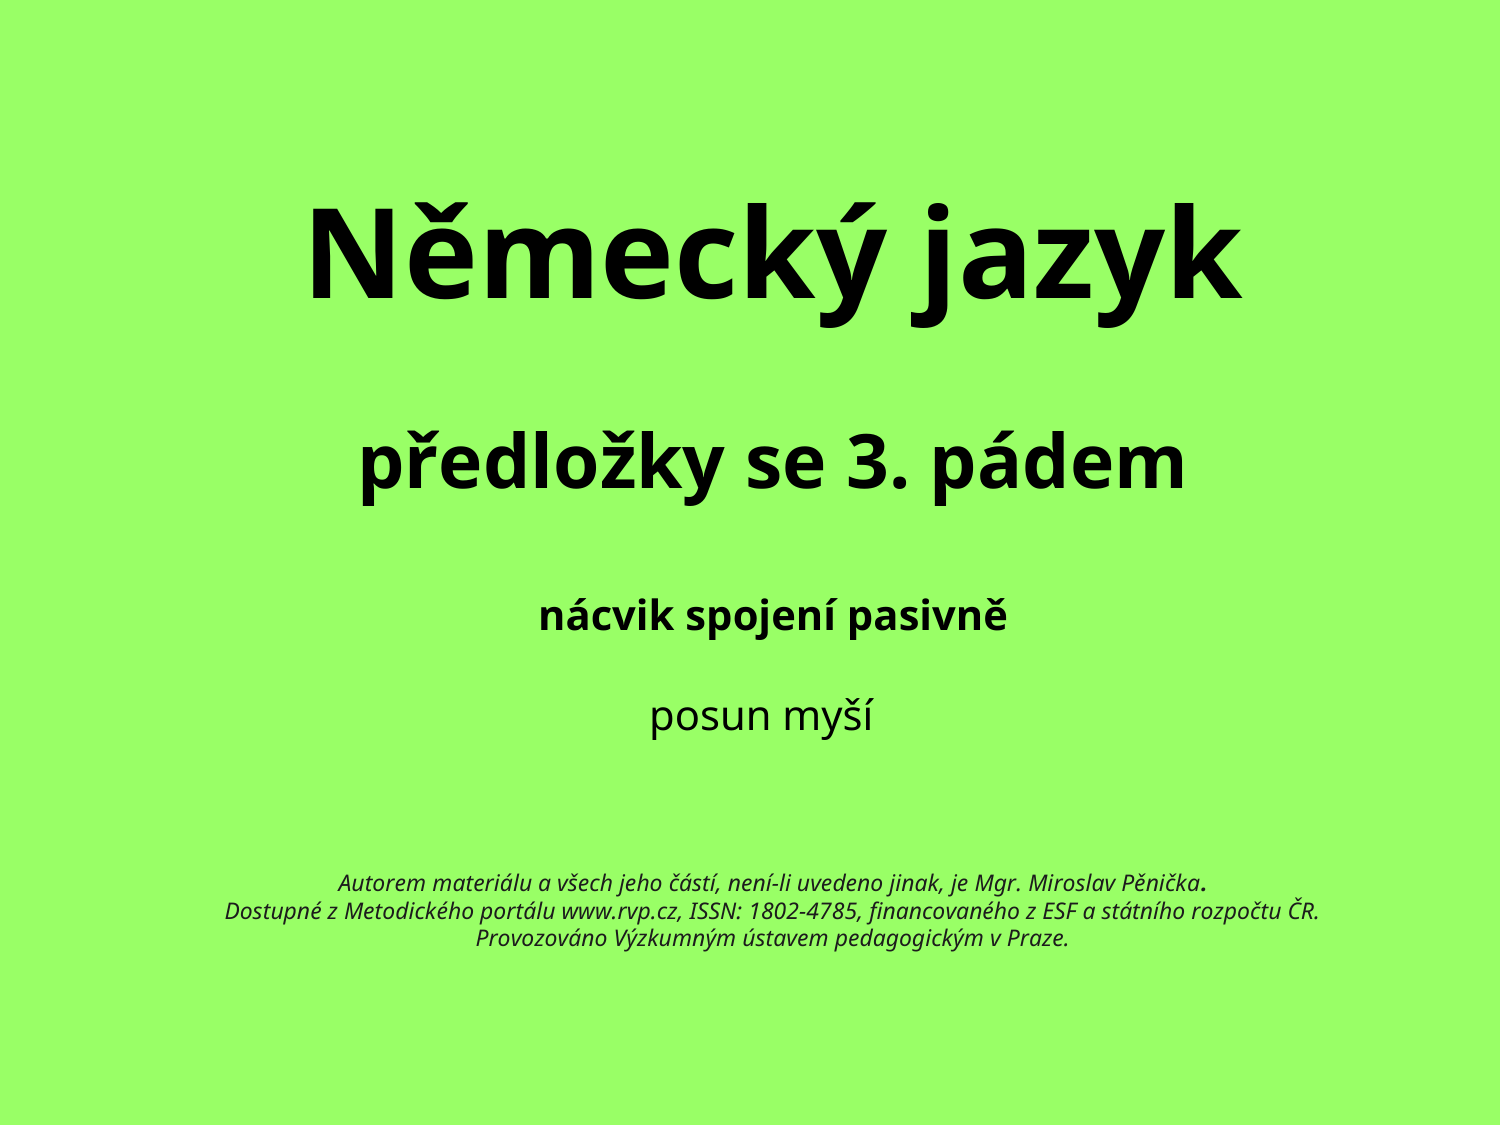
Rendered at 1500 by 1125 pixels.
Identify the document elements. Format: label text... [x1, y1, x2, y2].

title Německý jazyk předložky se 3. pádem nácvik spojení pasivně posun myší Autorem materiálu a všech jeho částí, není-li uvedeno jinak, je Mgr. Miroslav Pěnička. Dostupné z Metodického portálu www.rvp.cz, ISSN: 1802-4785, financovaného z ESF a státního rozpočtu ČR. Provozováno Výzkumným ústavem pedagogickým v Praze. [135, 90, 1411, 1035]
